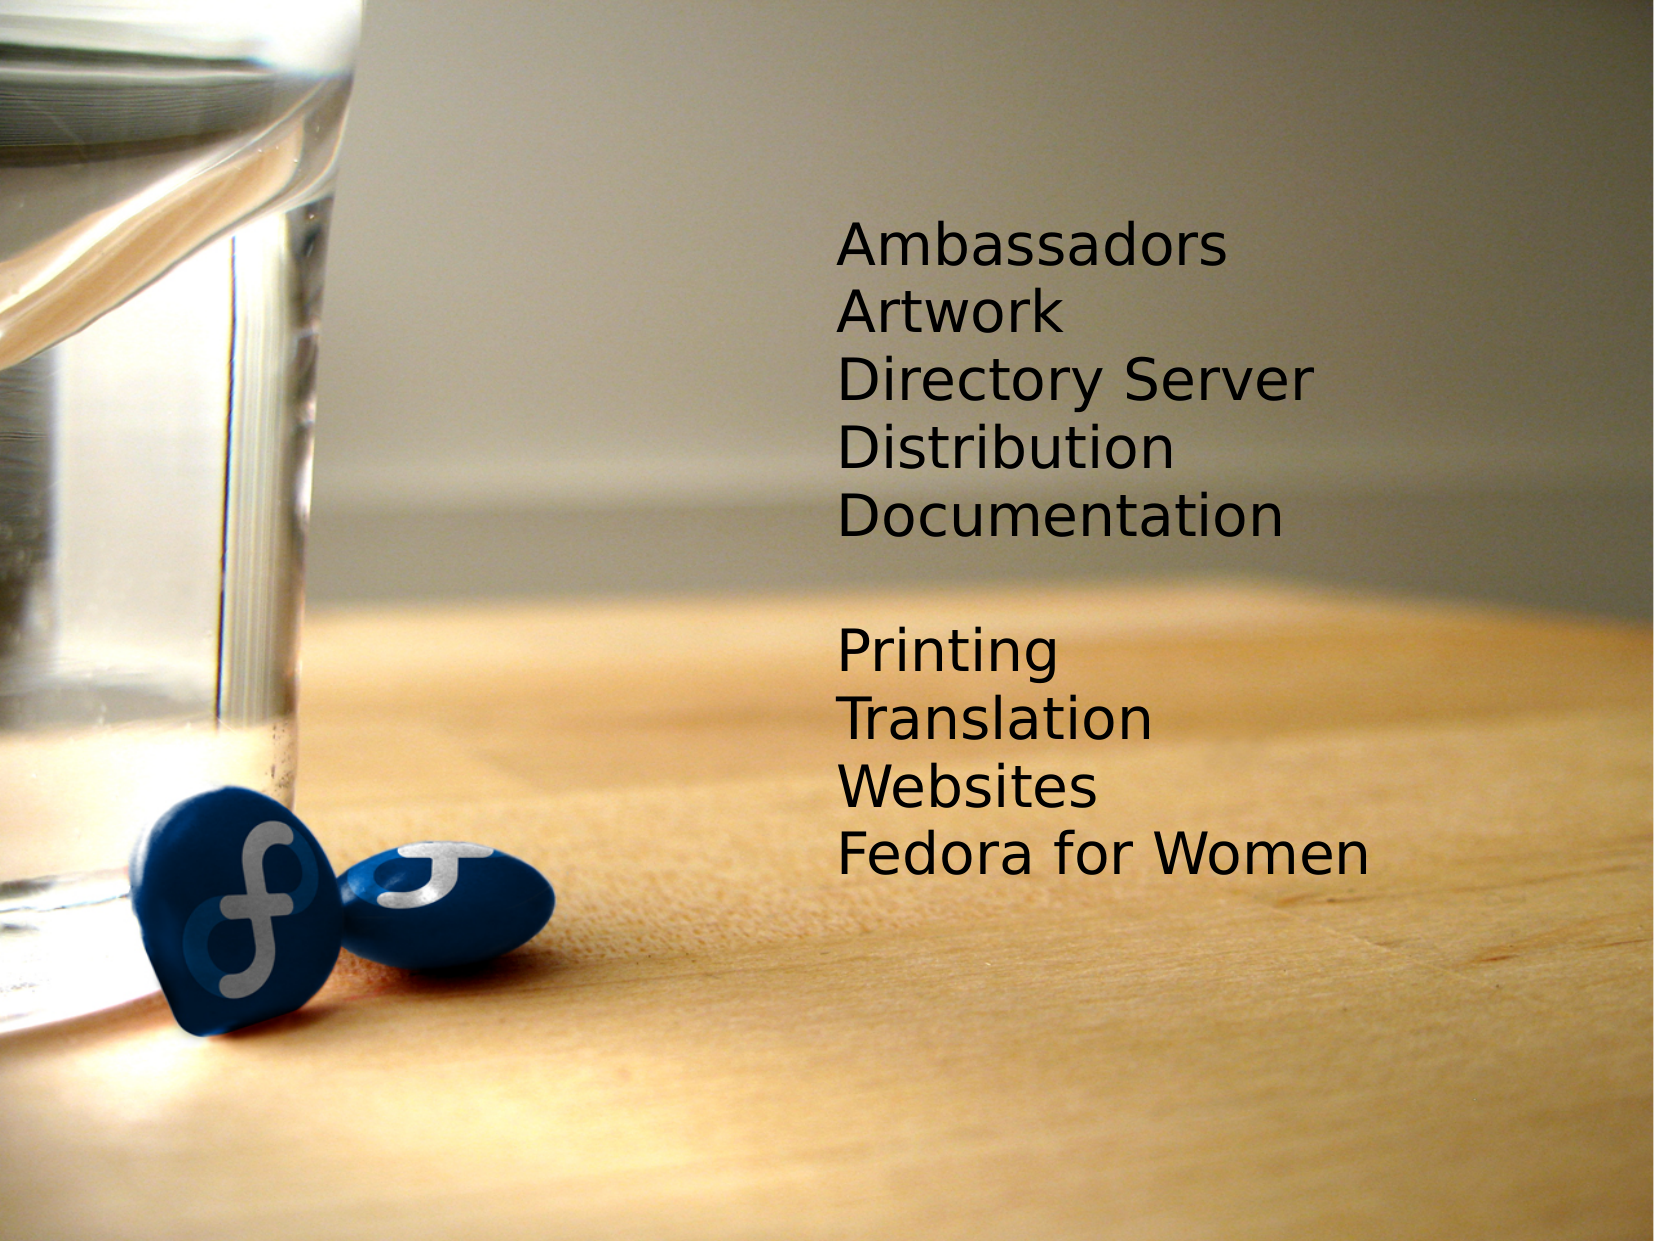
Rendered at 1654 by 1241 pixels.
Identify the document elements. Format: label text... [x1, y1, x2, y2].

picture [0, 0, 1654, 1241]
text_box Ambassadors Artwork Directory Server Distribution Documentation Printing Translation Websites Fedora for Women [821, 203, 1462, 1241]
